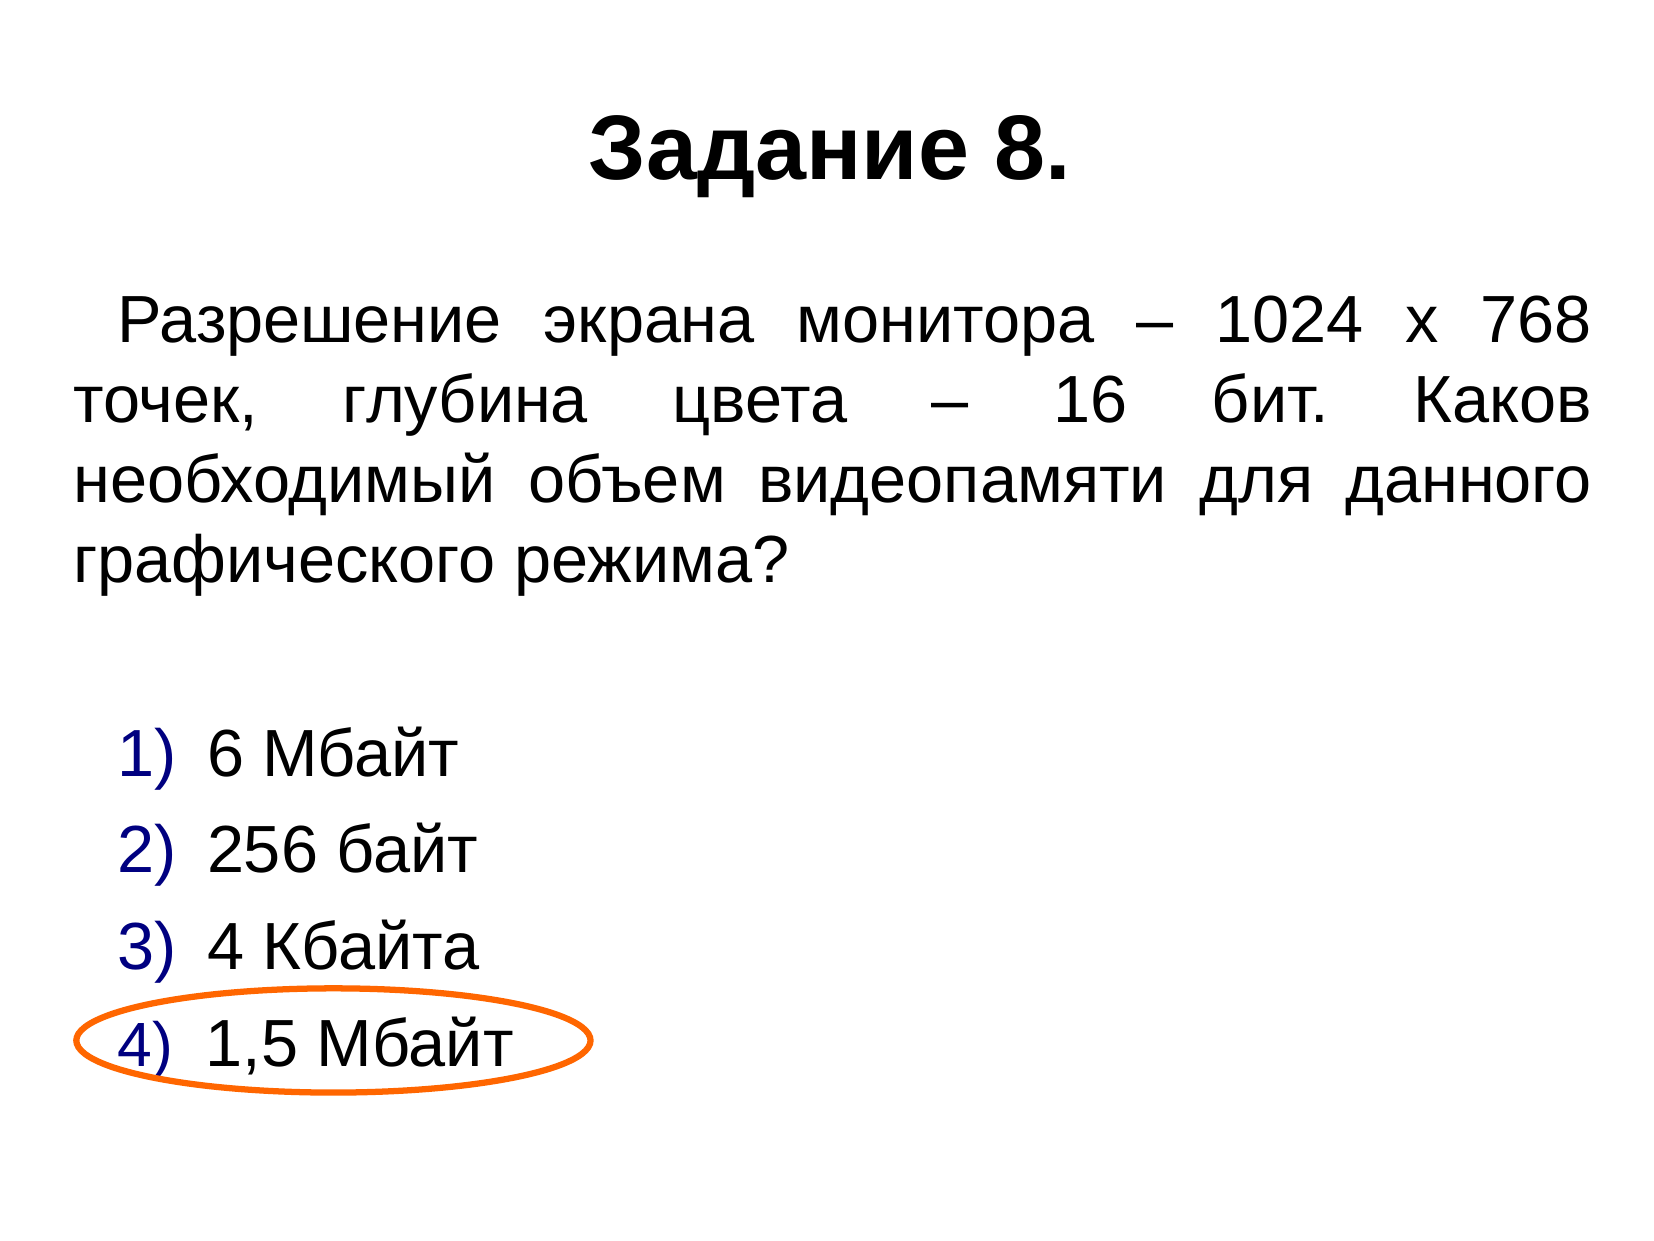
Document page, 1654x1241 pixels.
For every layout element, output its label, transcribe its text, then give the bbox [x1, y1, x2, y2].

title Задание 8. [82, 68, 1571, 268]
list Разрешение экрана монитора – 1024 х 768 точек, глубина цвета – 16 бит. Каков необходимый объем видеопамяти для данного графического режима? 6 Мбайт 256 байт 4 Кбайта 1,5 Мбайт [58, 268, 1609, 1194]
